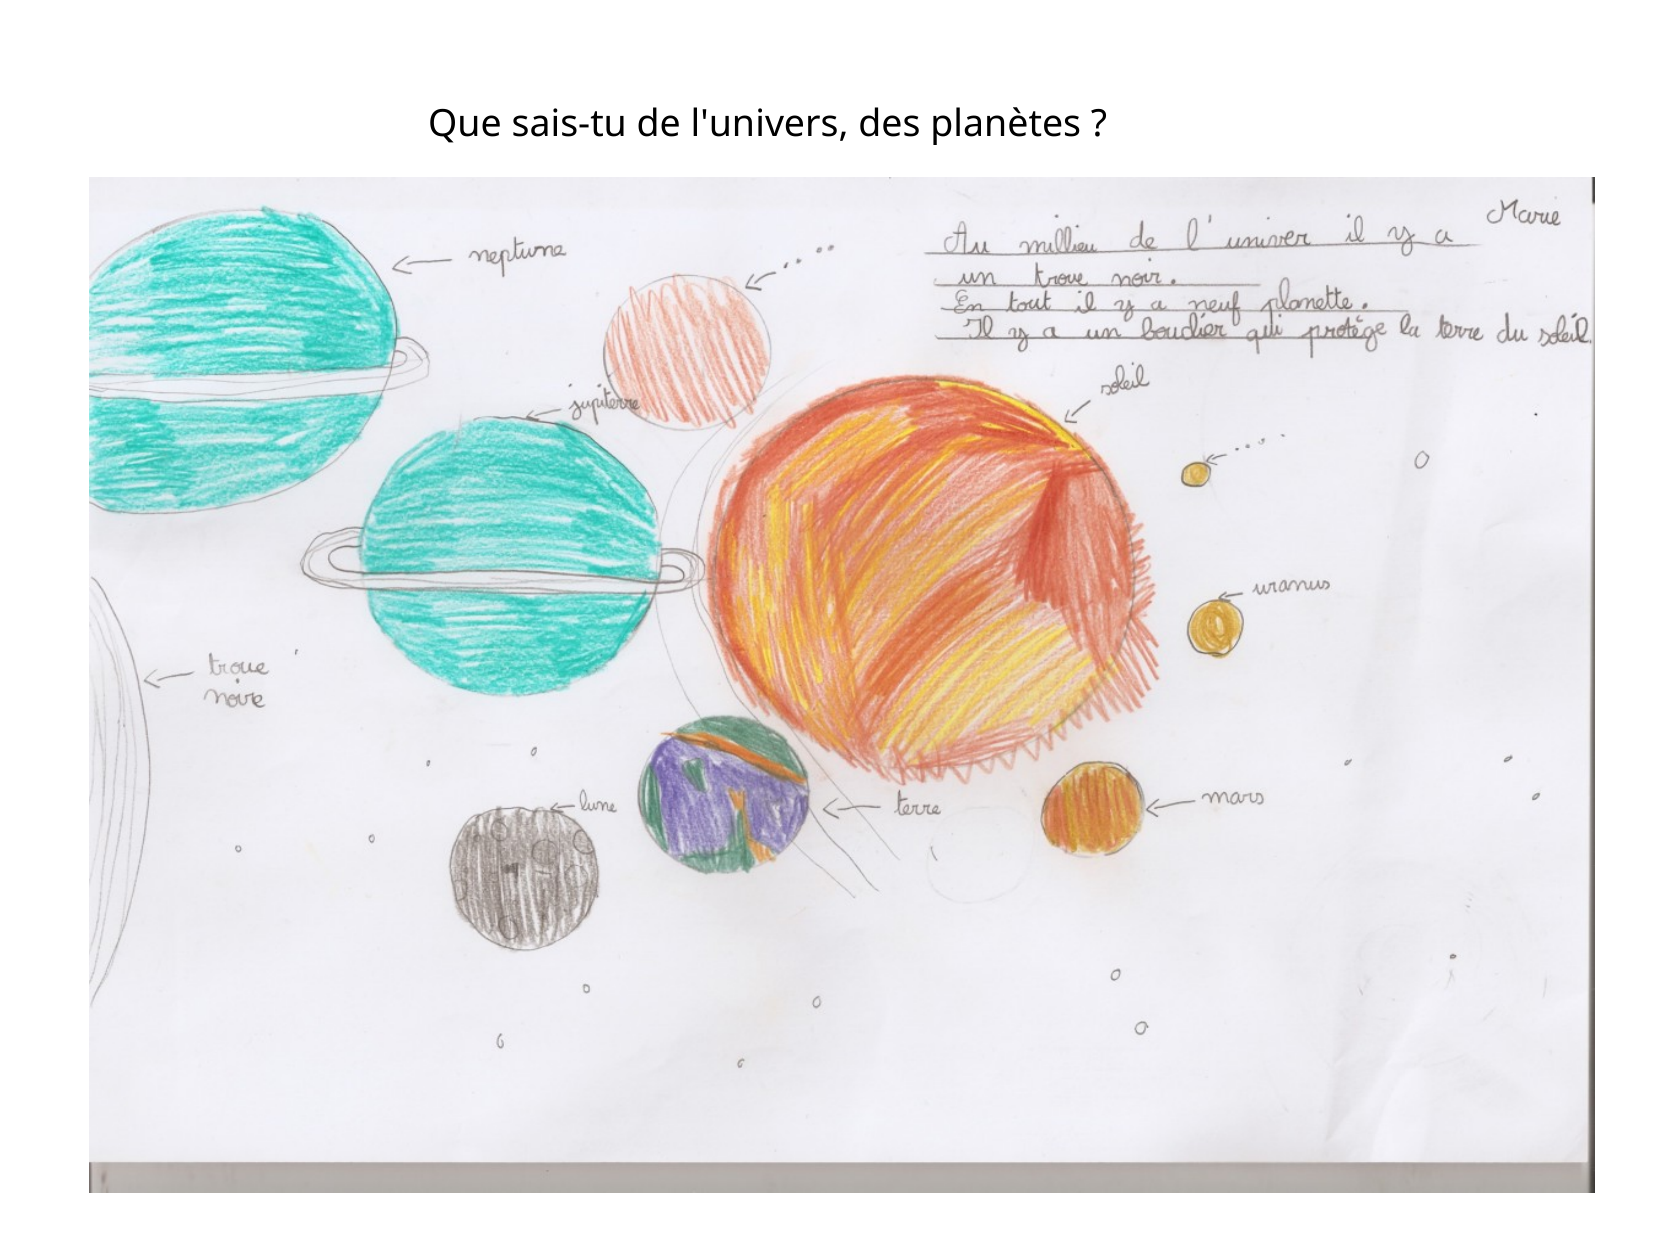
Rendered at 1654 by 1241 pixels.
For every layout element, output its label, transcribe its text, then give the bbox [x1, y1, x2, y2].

picture [89, 177, 1595, 1193]
text_box Que sais-tu de l'univers, des planètes ? [413, 88, 1654, 148]
